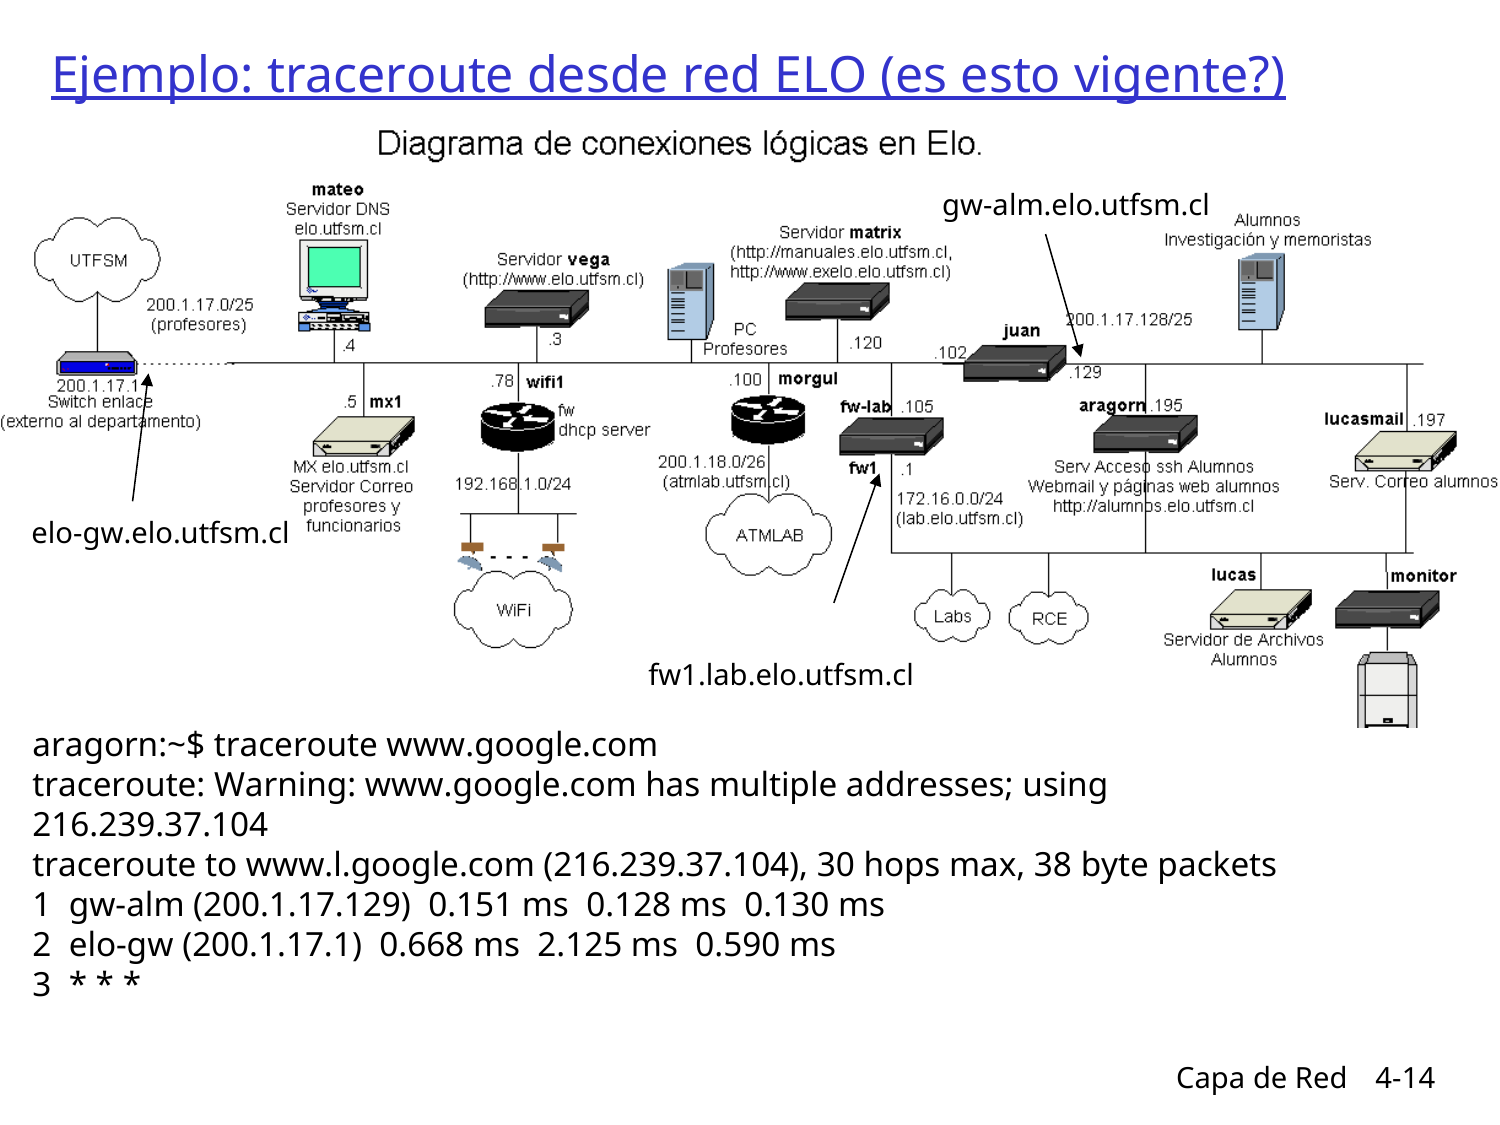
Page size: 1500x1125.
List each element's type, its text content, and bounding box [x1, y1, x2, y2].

text_box elo-gw.elo.utfsm.cl [16, 506, 305, 557]
title Ejemplo: traceroute desde red ELO (es esto vigente?) [36, 0, 1388, 168]
text_box aragorn:~$ traceroute www.google.com traceroute: Warning: www.google.com has multiple addresses; using 216.239.37.104 traceroute to www.l.google.com (216.239.37.104), 30 hops max, 38 byte packets 1 gw-alm (200.1.17.129) 0.151 ms 0.128 ms 0.130 ms 2 elo-gw (200.1.17.1) 0.668 ms 2.125 ms 0.590 ms 3 * * * [17, 715, 1368, 1011]
picture [0, 123, 1500, 728]
text_box gw-alm.elo.utfsm.cl [927, 178, 1225, 229]
text_box fw1.lab.elo.utfsm.cl [633, 648, 930, 700]
